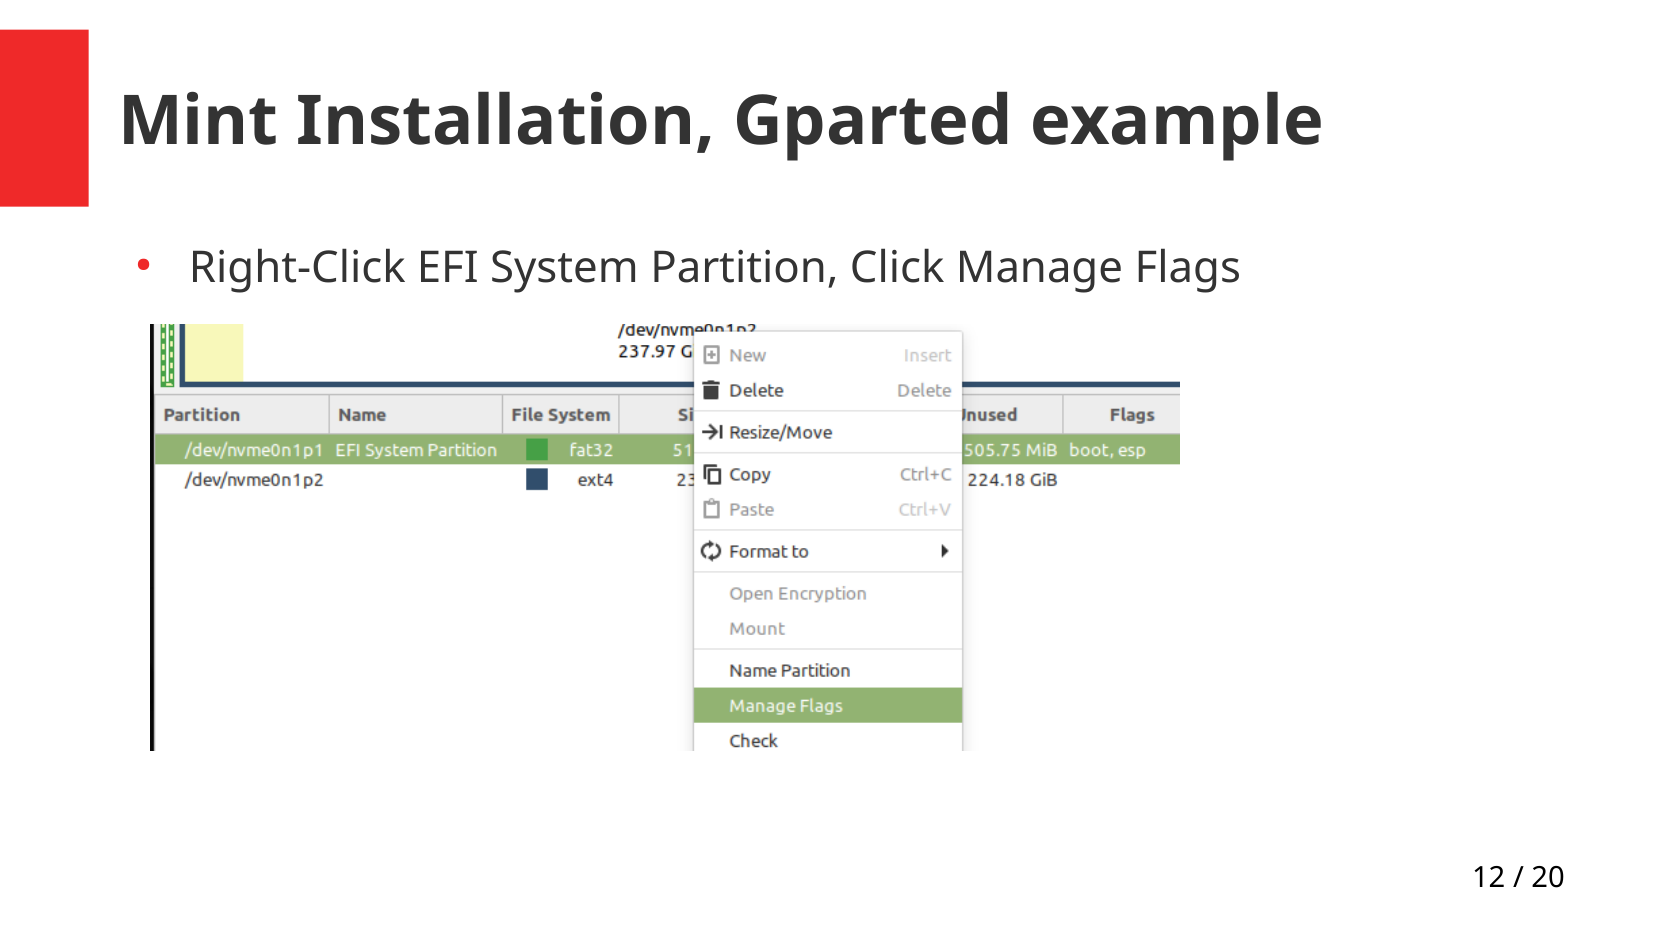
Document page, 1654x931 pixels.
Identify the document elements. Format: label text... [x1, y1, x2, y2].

title Mint Installation, Gparted example [118, 29, 1595, 207]
picture [150, 324, 1180, 751]
list Right-Click EFI System Partition, Click Manage Flags [118, 236, 1595, 798]
